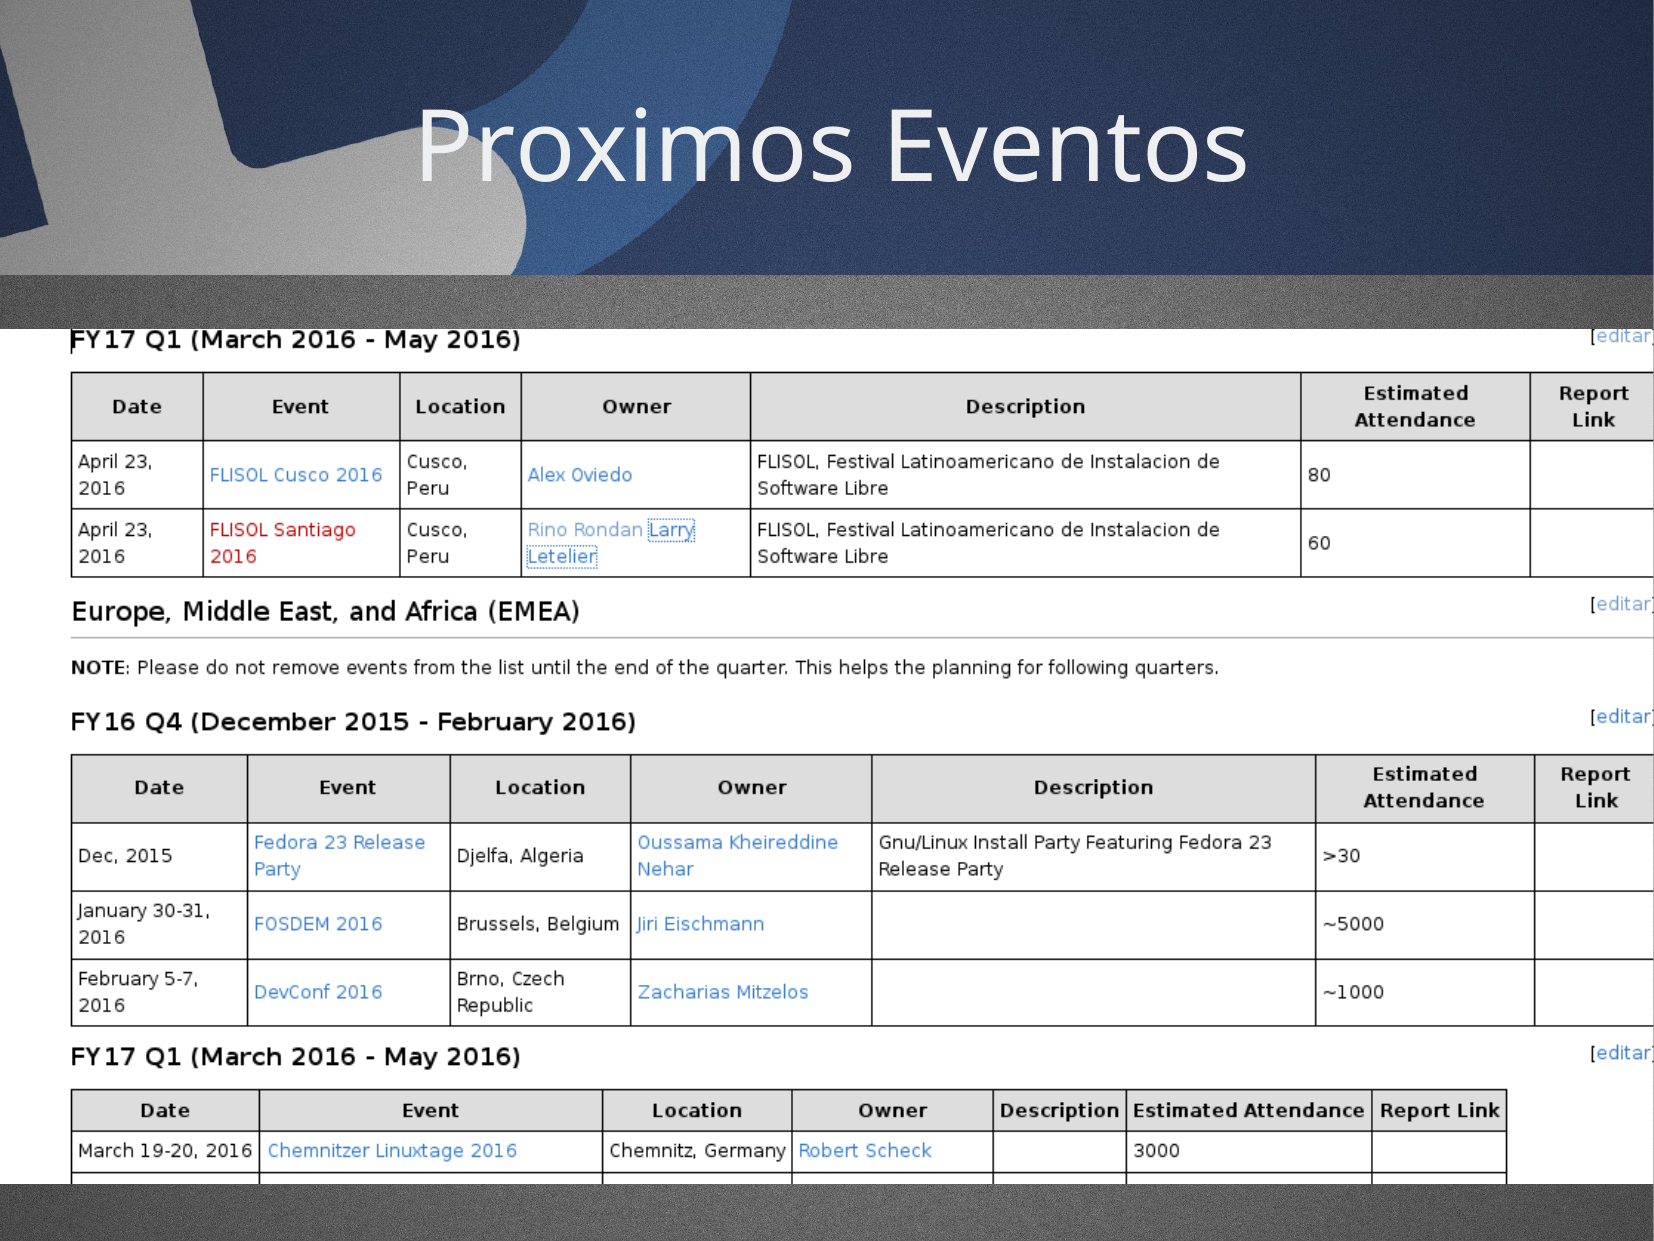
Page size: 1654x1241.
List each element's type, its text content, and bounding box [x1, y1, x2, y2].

picture [0, 0, 1654, 1241]
text_box Proximos Eventos [88, 43, 1577, 252]
